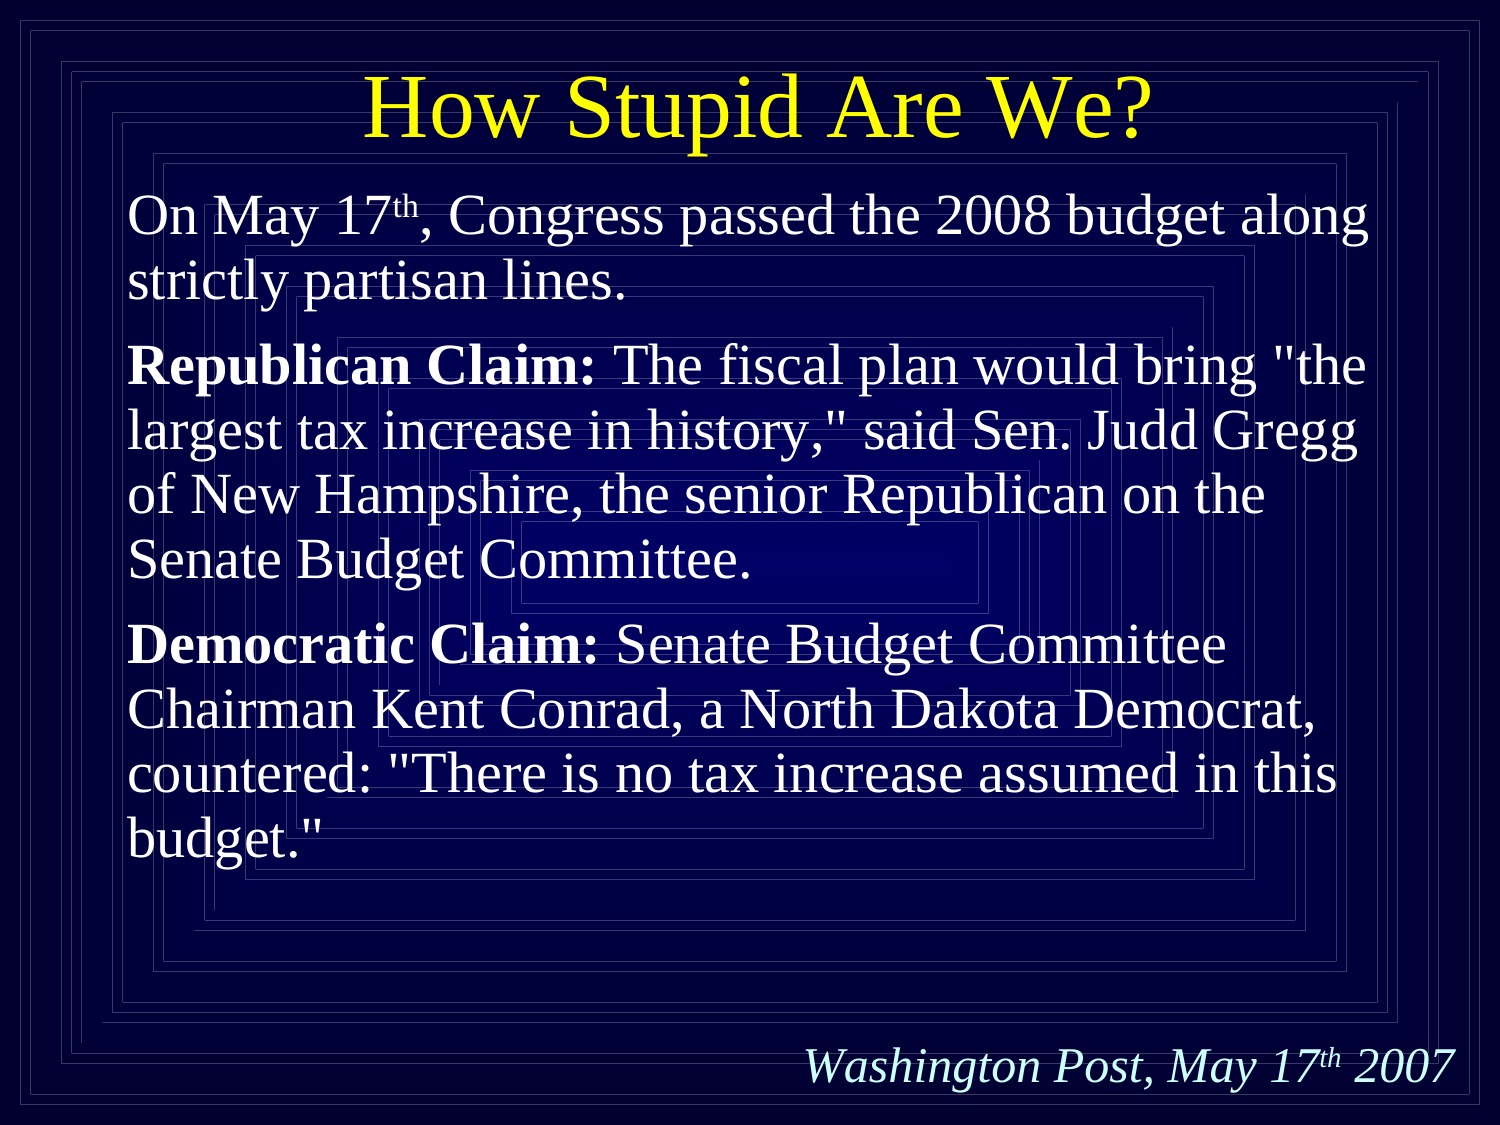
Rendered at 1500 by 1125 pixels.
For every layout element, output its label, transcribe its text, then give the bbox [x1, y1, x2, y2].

text_box How Stupid Are We? [18, 12, 1500, 200]
text_box Washington Post, May 17th 2007 [787, 1029, 1500, 1101]
text_box On May 17th, Congress passed the 2008 budget along strictly partisan lines. Republican Claim: The fiscal plan would bring "the largest tax increase in history," said Sen. Judd Gregg of New Hampshire, the senior Republican on the Senate Budget Committee. Democratic Claim: Senate Budget Committee Chairman Kent Conrad, a North Dakota Democrat, countered: "There is no tax increase assumed in this budget." [112, 174, 1388, 963]
